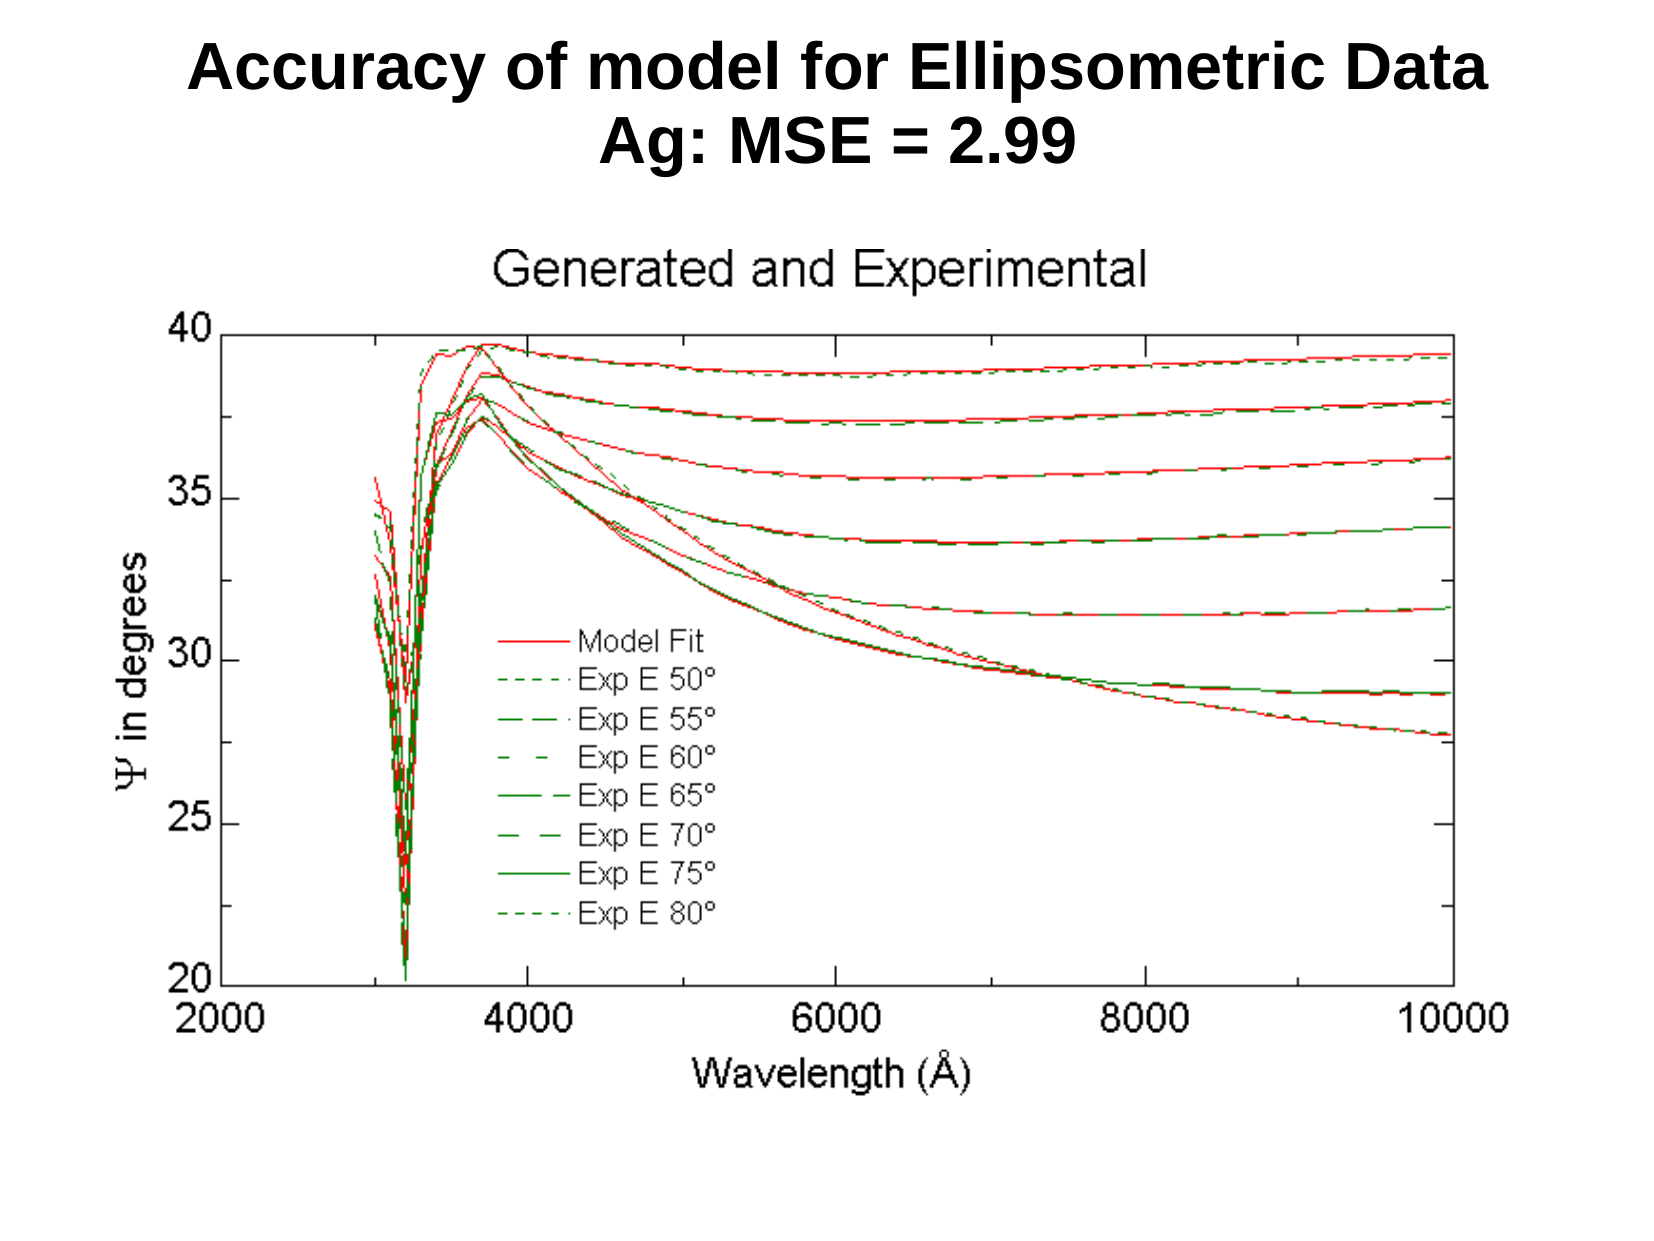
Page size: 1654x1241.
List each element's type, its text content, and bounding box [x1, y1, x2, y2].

picture [97, 249, 1539, 1111]
title Accuracy of model for Ellipsometric Data Ag: MSE = 2.99 [94, 0, 1583, 208]
